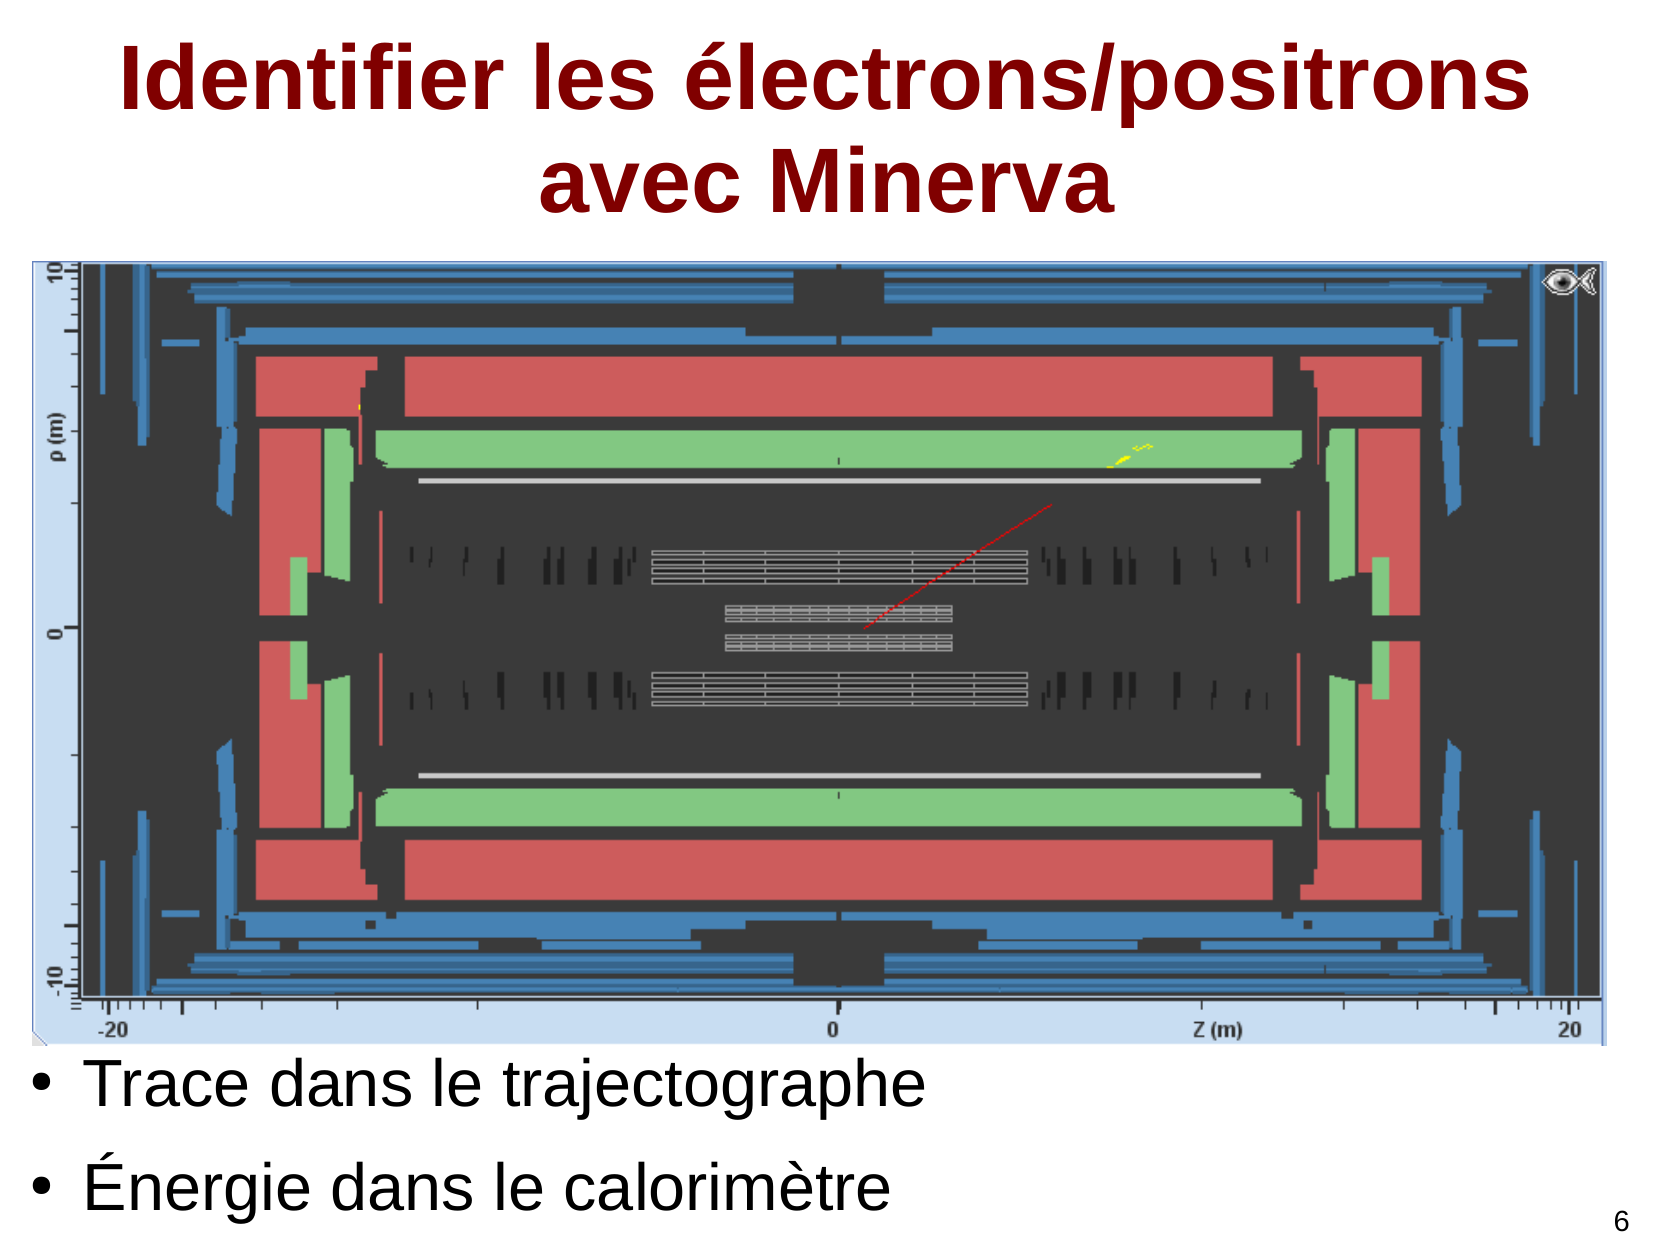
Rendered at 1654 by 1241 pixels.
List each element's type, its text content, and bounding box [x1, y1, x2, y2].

title Identifier les électrons/positrons avec Minerva [82, 25, 1571, 233]
picture [32, 261, 1607, 1046]
list Trace dans le trajectographe Énergie dans le calorimètre [11, 1046, 1382, 1241]
